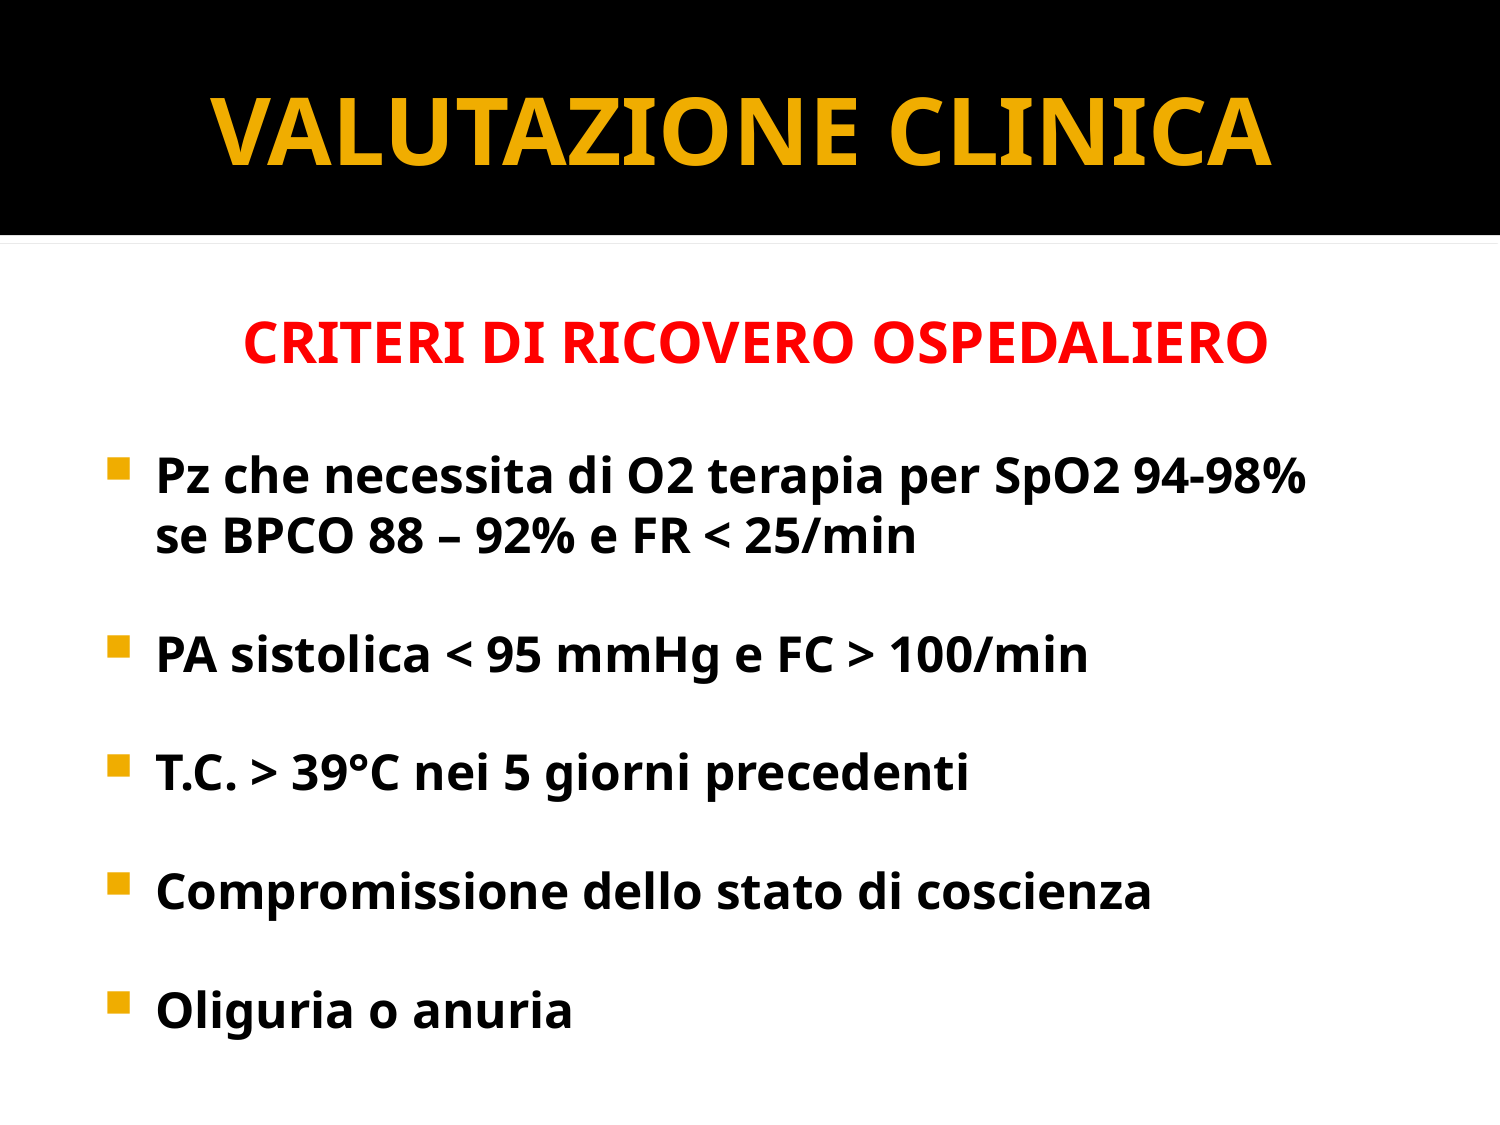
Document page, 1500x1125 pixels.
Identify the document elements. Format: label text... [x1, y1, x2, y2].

title VALUTAZIONE CLINICA [75, 25, 1425, 231]
list CRITERI DI RICOVERO OSPEDALIERO Pz che necessita di O2 terapia per SpO2 94-98% se BPCO 88 – 92% e FR < 25/min PA sistolica < 95 mmHg e FC > 100/min T.C. > 39°C nei 5 giorni precedenti Compromissione dello stato di coscienza Oliguria o anuria [75, 291, 1425, 1050]
